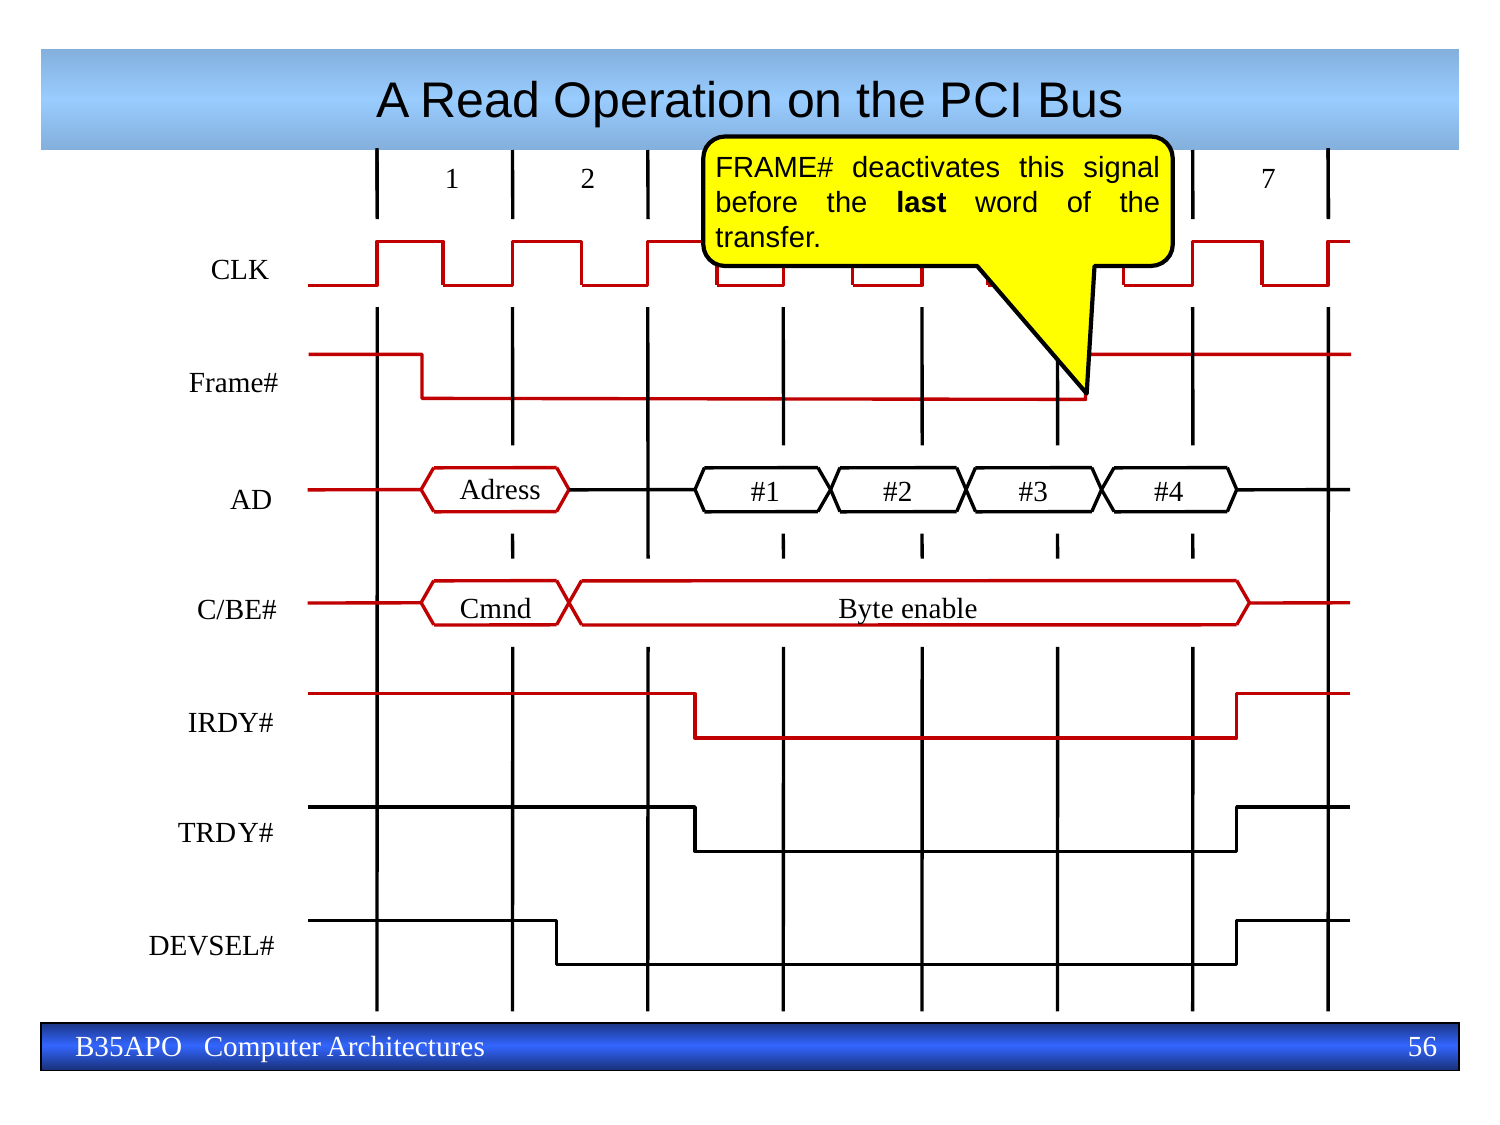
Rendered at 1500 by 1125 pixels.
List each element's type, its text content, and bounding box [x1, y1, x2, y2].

text_box FRAME# deactivates this signal before the last word of the transfer. [703, 136, 1173, 394]
text_box Y# [237, 703, 274, 739]
text_box TRD [177, 813, 236, 849]
text_box IRD [187, 703, 237, 739]
text_box Y# [237, 813, 274, 849]
text_box Byte enable [838, 588, 978, 624]
text_box AD [237, 492, 243, 501]
text_box 2 [580, 159, 596, 195]
text_box Frame# [188, 363, 279, 399]
title A Read Operation on the PCI Bus [41, 49, 1459, 150]
text_box #1 [750, 472, 781, 508]
text_box #4 [1154, 472, 1184, 508]
text_box DEVSEL# [148, 926, 275, 962]
text_box Cmnd [459, 588, 532, 624]
text_box AD [230, 479, 273, 515]
text_box CLK [210, 250, 269, 286]
text_box 7 [1260, 159, 1276, 195]
text_box 1 [445, 159, 460, 195]
text_box C/BE# [197, 590, 277, 626]
text_box #2 [883, 472, 913, 508]
text_box IRD [223, 714, 234, 731]
text_box Adress [459, 470, 542, 506]
text_box #3 [1018, 472, 1049, 508]
